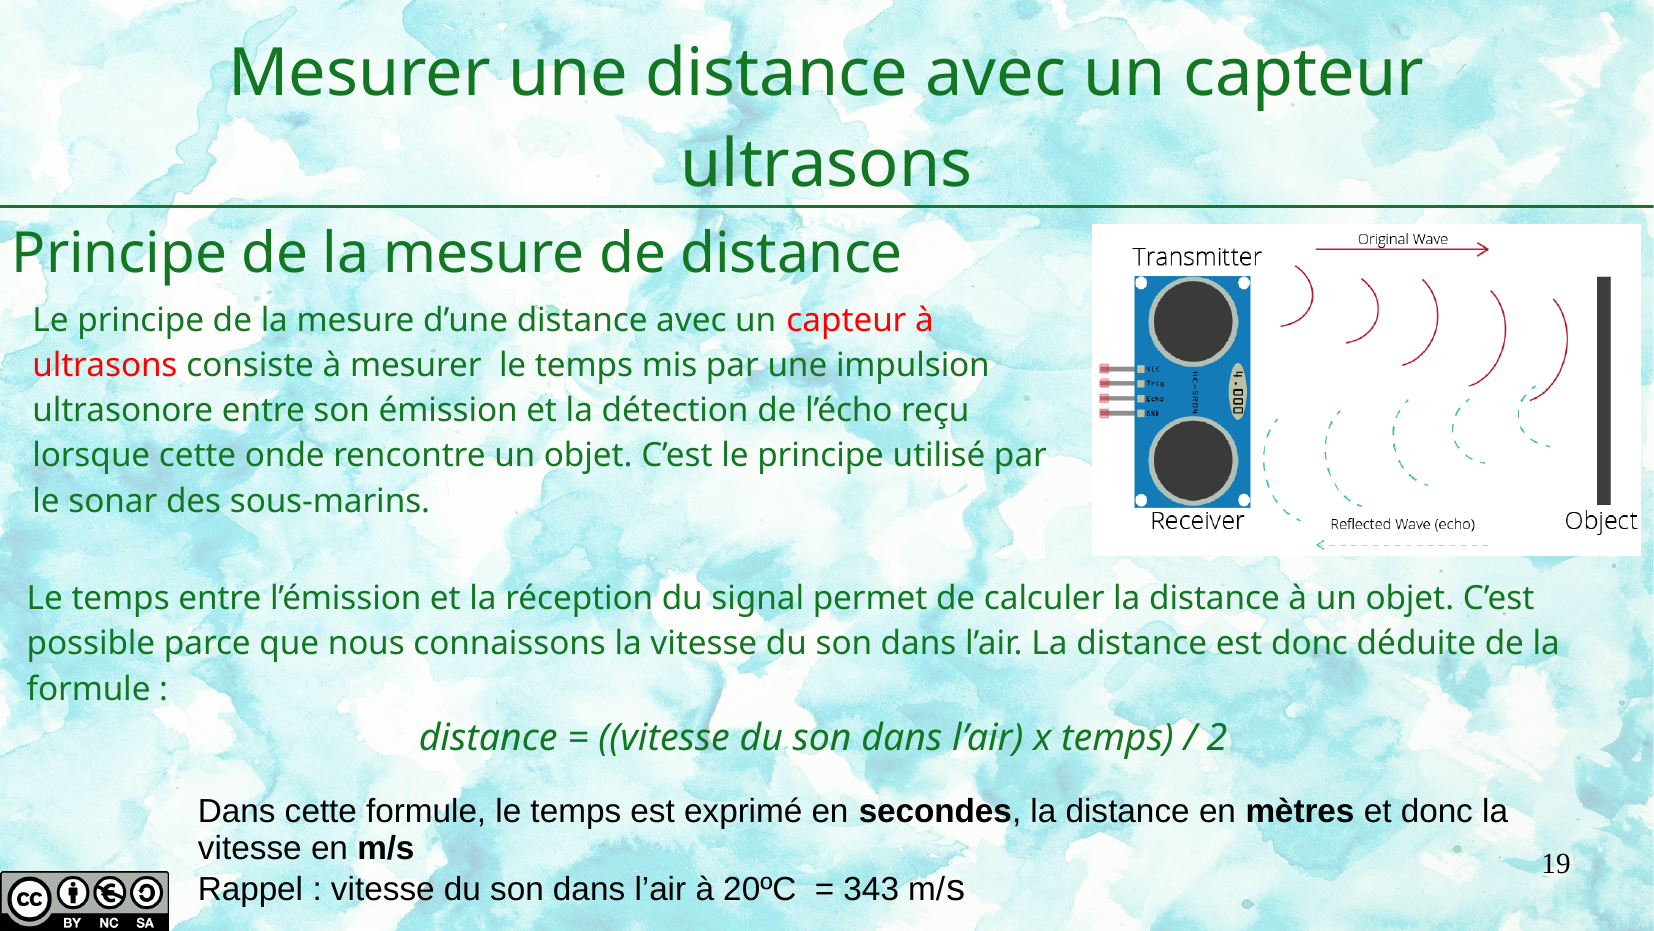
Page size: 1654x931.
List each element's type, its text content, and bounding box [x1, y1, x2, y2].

title Mesurer une distance avec un capteur ultrasons [82, 23, 1571, 206]
text_box Le principe de la mesure d’une distance avec un capteur à ultrasons consiste à mesurer le temps mis par une impulsion ultrasonore entre son émission et la détection de l’écho reçu lorsque cette onde rencontre un objet. C’est le principe utilisé par le sonar des sous-marins. [17, 288, 1087, 532]
text_box Le temps entre l’émission et la réception du signal permet de calculer la distance à un objet. C’est possible parce que nous connaissons la vitesse du son dans l’air. La distance est donc déduite de la formule : distance = ((vitesse du son dans l’air) x temps) / 2 [11, 566, 1636, 786]
text_box Dans cette formule, le temps est exprimé en secondes, la distance en mètres et donc la vitesse en m/s Rappel : vitesse du son dans l’air à 20ºC = 343 m/s [183, 785, 1630, 927]
picture [0, 871, 169, 931]
picture [1092, 224, 1641, 556]
list Principe de la mesure de distance [11, 211, 1500, 290]
